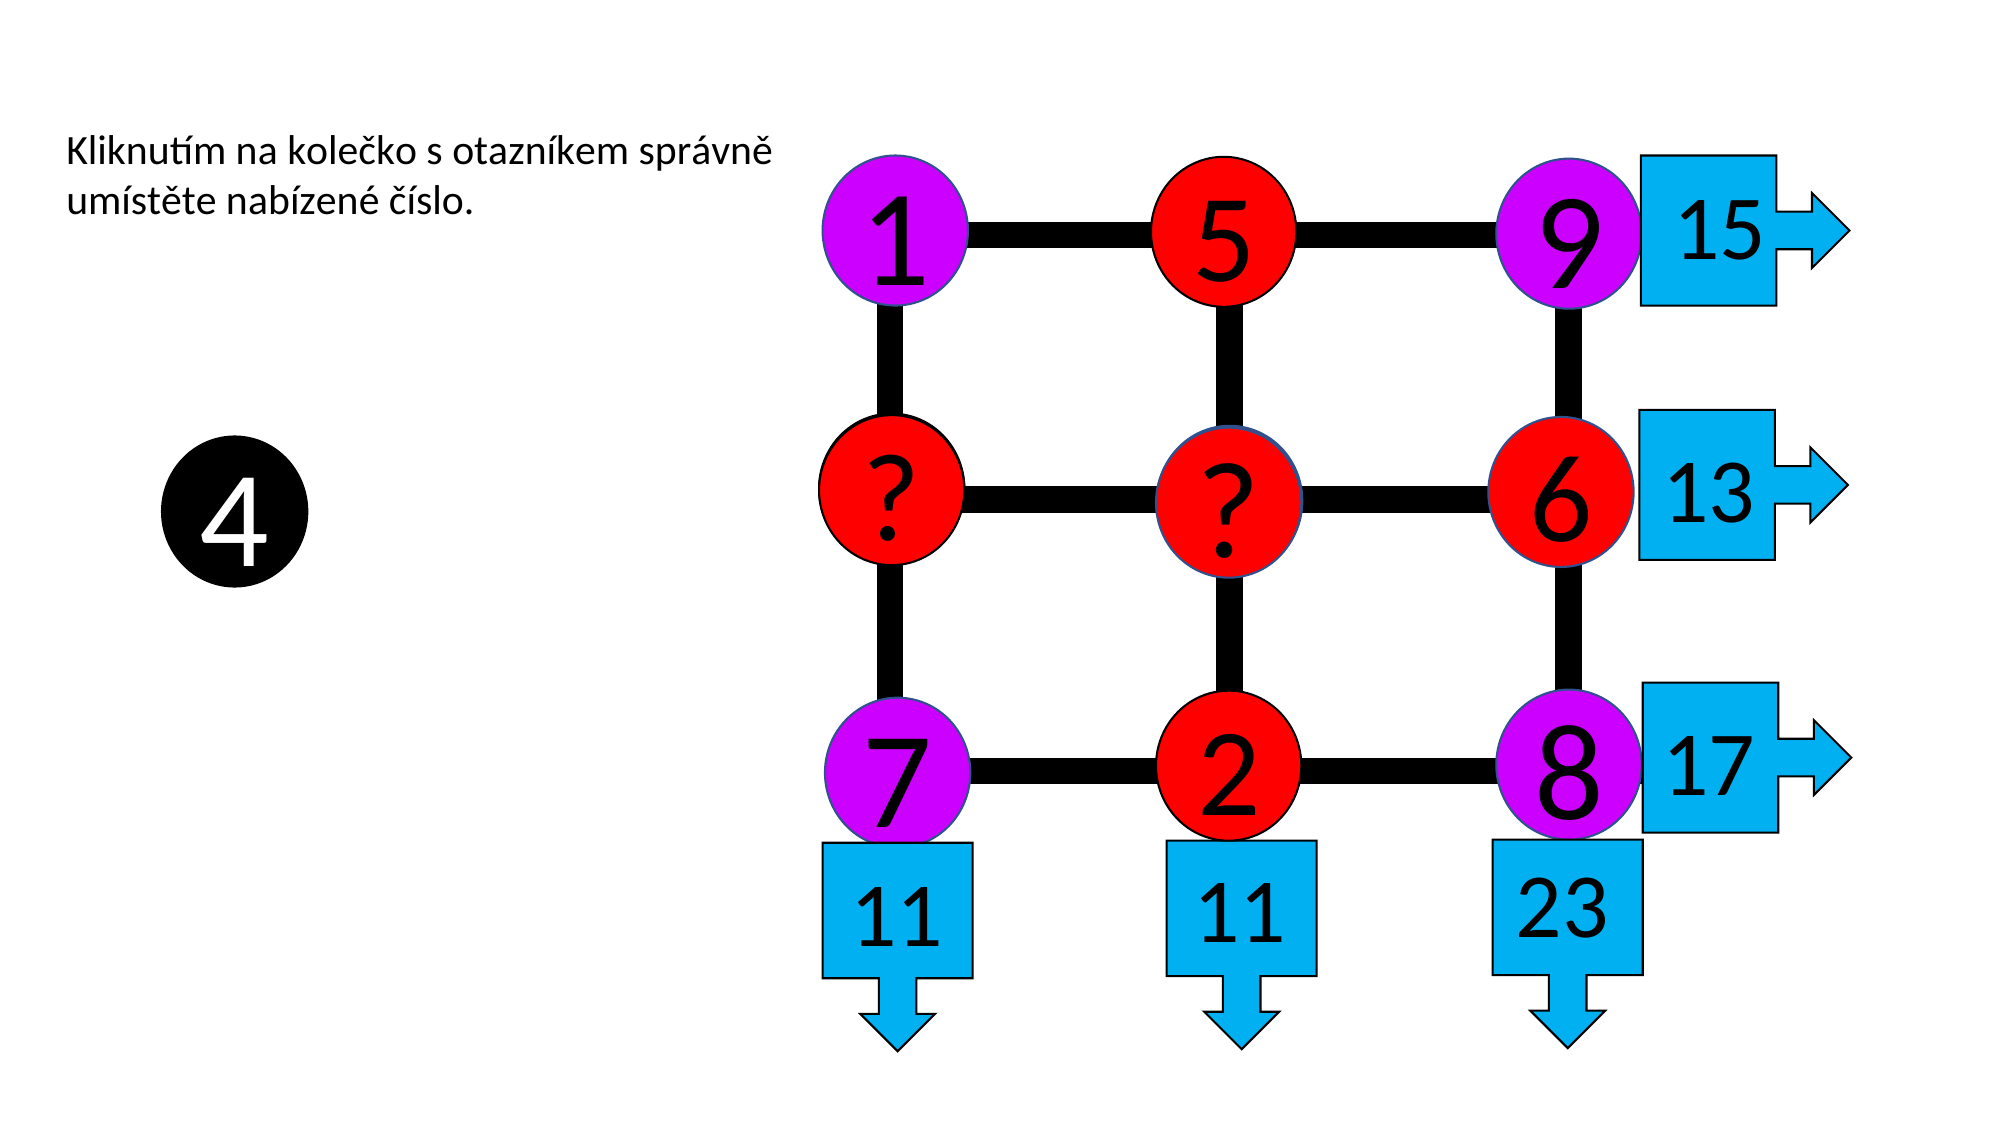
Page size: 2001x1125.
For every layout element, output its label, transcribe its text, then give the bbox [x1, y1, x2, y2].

text_box [1166, 840, 1317, 1050]
text_box 13 [1647, 423, 1771, 549]
text_box [1216, 577, 1242, 691]
text_box [967, 223, 1152, 248]
text_box ? [1156, 427, 1302, 578]
text_box 23 [1501, 837, 1624, 964]
text_box 6 [1488, 416, 1634, 567]
text_box [954, 450, 959, 459]
text_box [830, 304, 954, 449]
text_box [1295, 223, 1497, 248]
text_box 15 [1658, 160, 1781, 286]
text_box 17 [1647, 695, 1771, 822]
text_box [1556, 308, 1581, 419]
text_box 5 [1150, 156, 1297, 307]
text_box 7 [824, 697, 971, 842]
text_box [970, 759, 1158, 784]
text_box [824, 449, 830, 460]
text_box [1640, 155, 1777, 306]
text_box [1302, 487, 1490, 512]
text_box [1781, 192, 1850, 268]
text_box [1556, 565, 1581, 690]
text_box 11 [835, 847, 959, 974]
text_box [822, 842, 973, 1052]
text_box 2 [1156, 690, 1302, 841]
text_box 4 [161, 436, 308, 587]
text_box [1492, 839, 1643, 1049]
text_box ? [819, 415, 965, 566]
text_box [877, 564, 903, 700]
text_box 9 [1496, 158, 1640, 309]
text_box [1639, 409, 1848, 560]
text_box 1 [822, 155, 968, 306]
text_box [1640, 682, 1852, 833]
text_box [1300, 759, 1498, 784]
text_box Kliknutím na kolečko s otazníkem správně umístěte nabízené číslo. [51, 114, 789, 231]
text_box [962, 487, 1157, 512]
text_box 11 [1178, 842, 1302, 969]
text_box 8 [1496, 689, 1642, 837]
text_box [1216, 305, 1242, 426]
